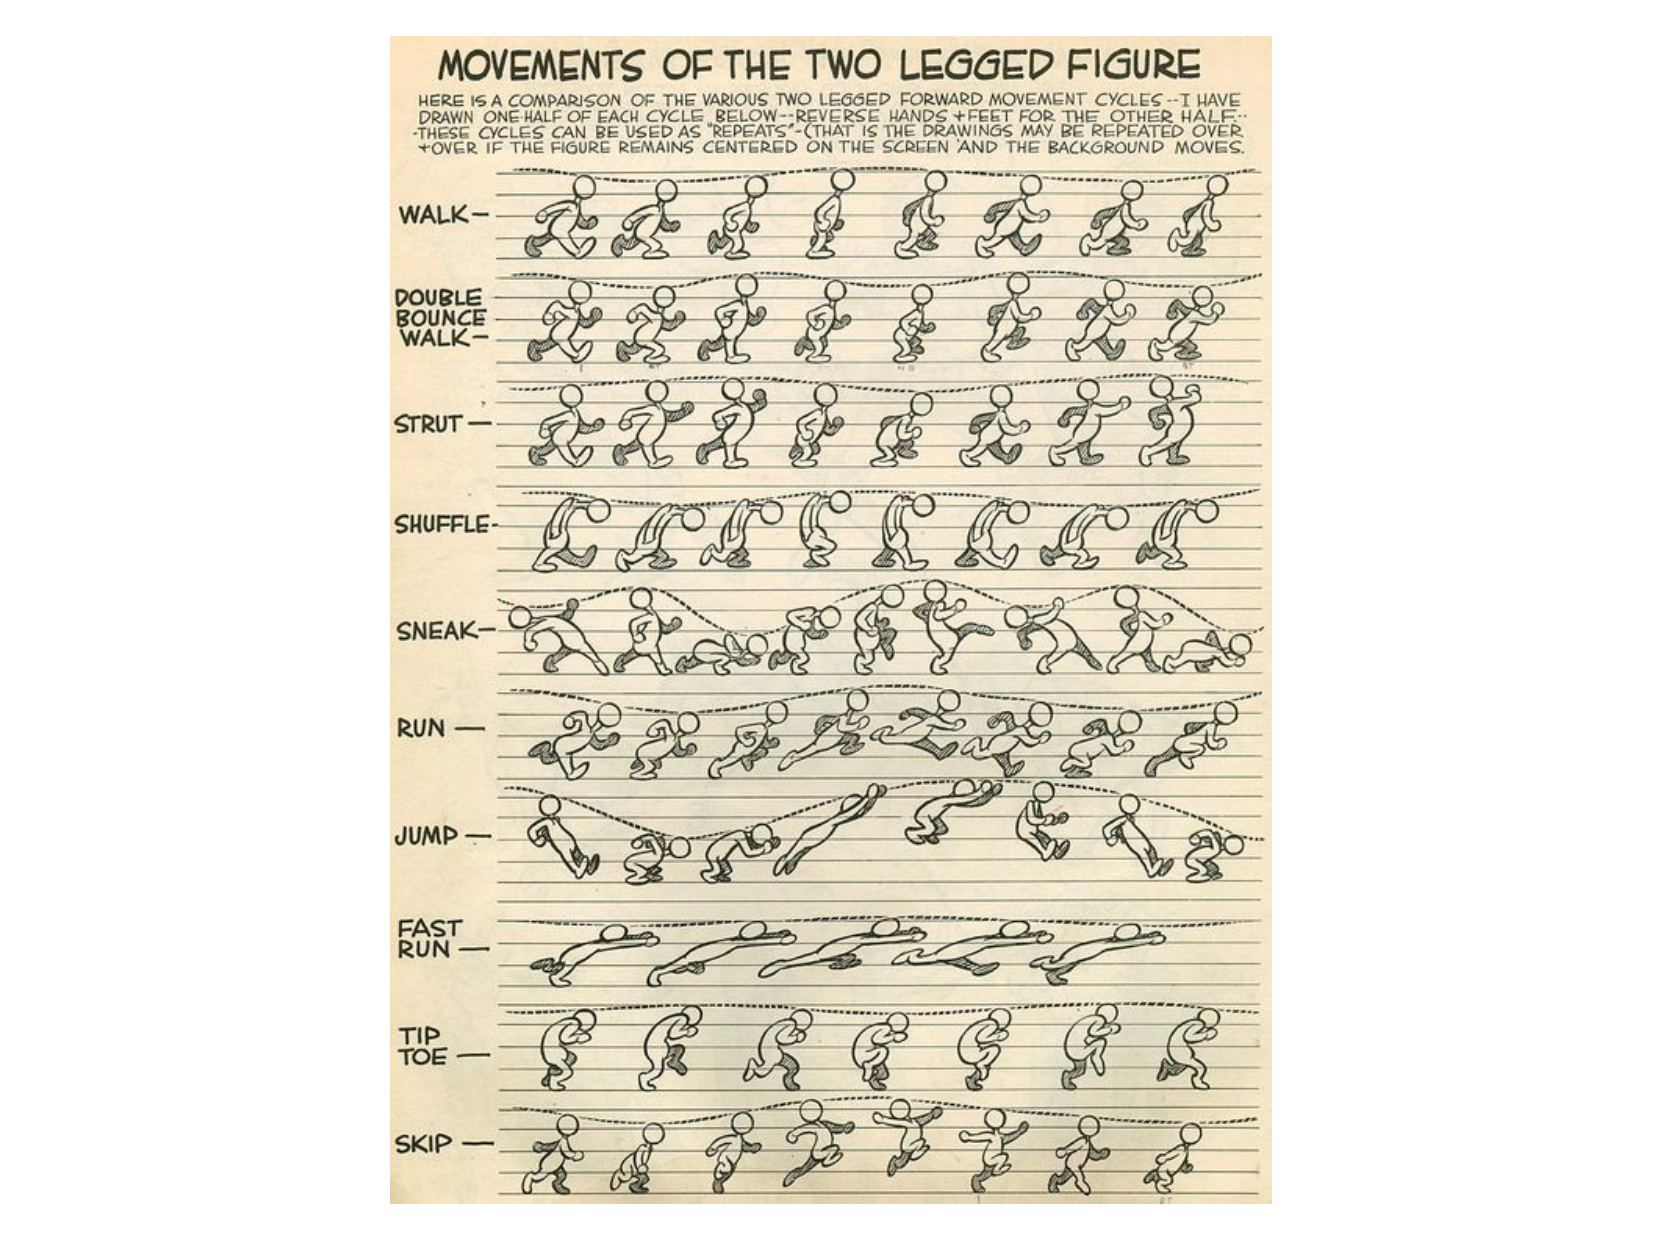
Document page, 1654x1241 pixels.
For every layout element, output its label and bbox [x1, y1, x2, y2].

picture [390, 36, 1272, 1204]
